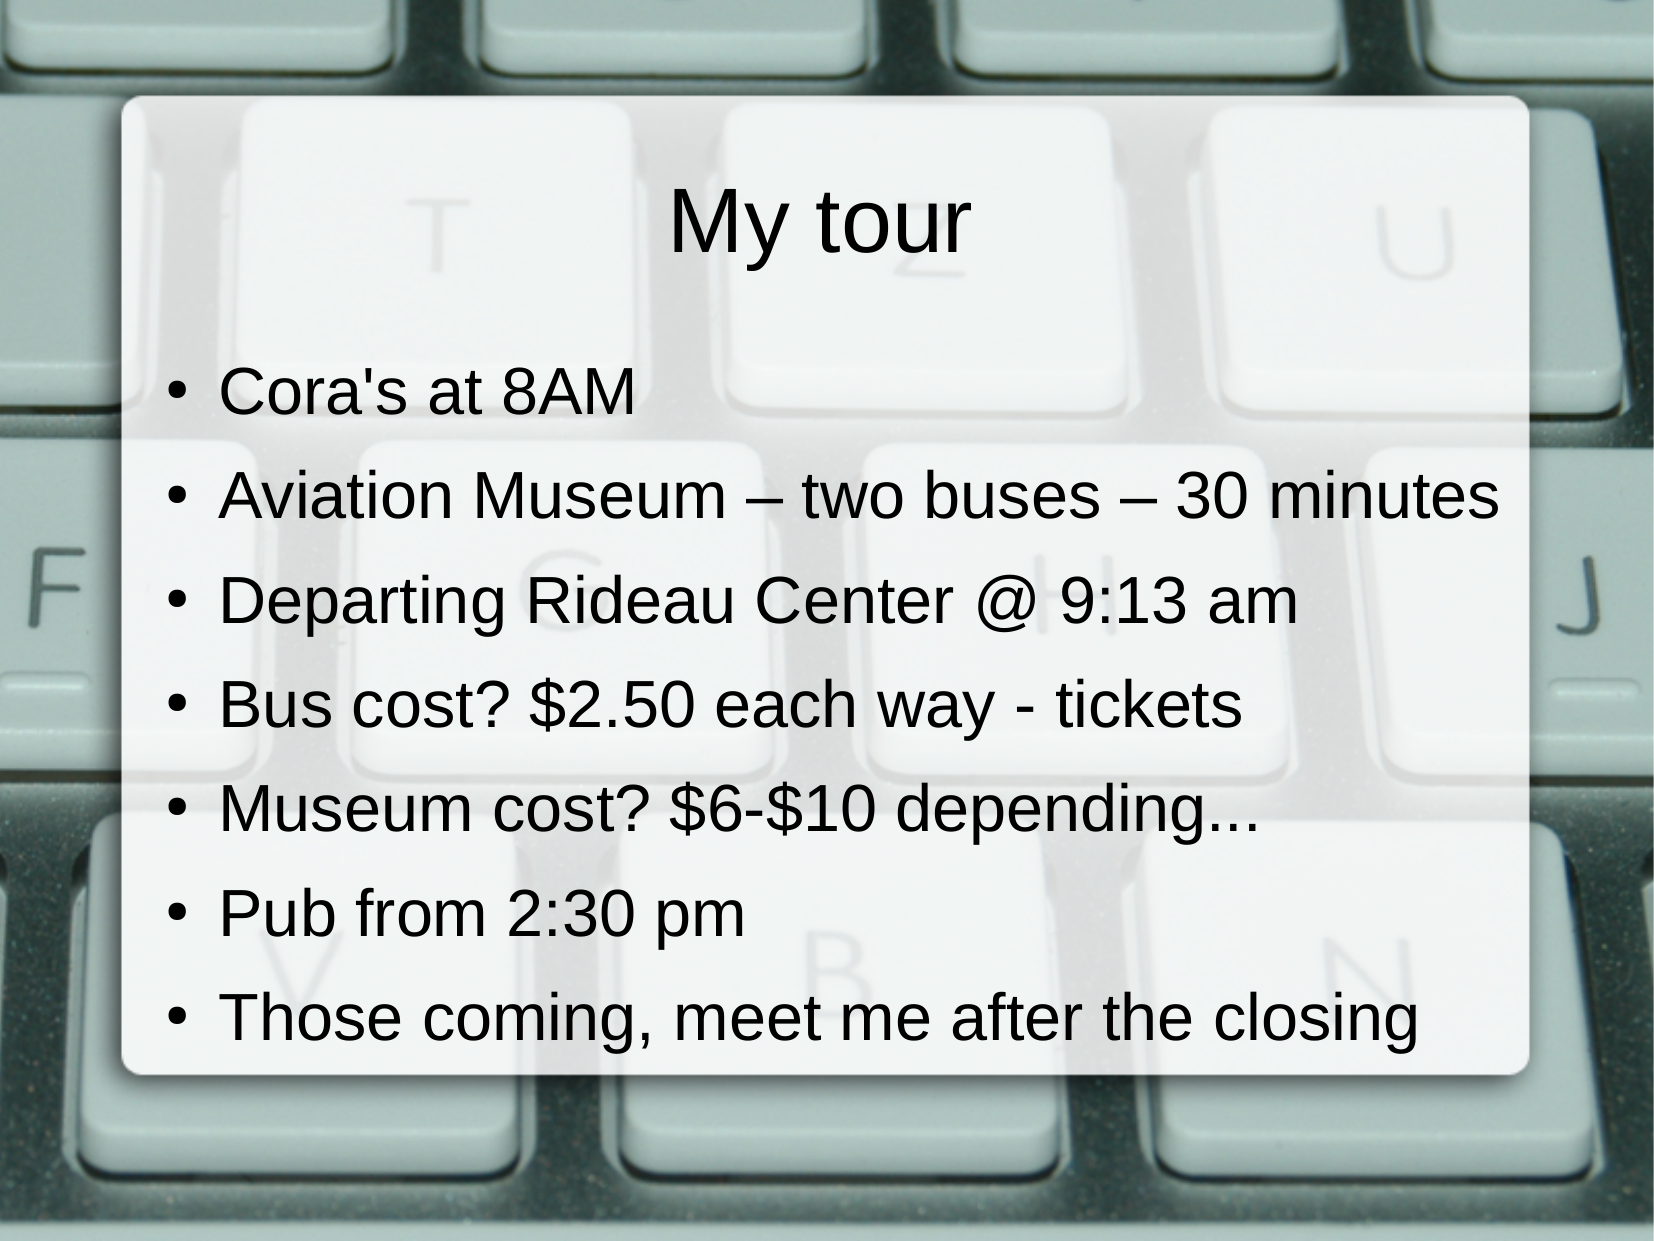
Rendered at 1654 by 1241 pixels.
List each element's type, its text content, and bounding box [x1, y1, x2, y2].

title My tour [135, 125, 1506, 318]
picture [0, 0, 1654, 1241]
list Cora's at 8AM Aviation Museum – two buses – 30 minutes Departing Rideau Center @ 9:13 am Bus cost? $2.50 each way - tickets Museum cost? $6-$10 depending... Pub from 2:30 pm Those coming, meet me after the closing [147, 354, 1506, 1055]
